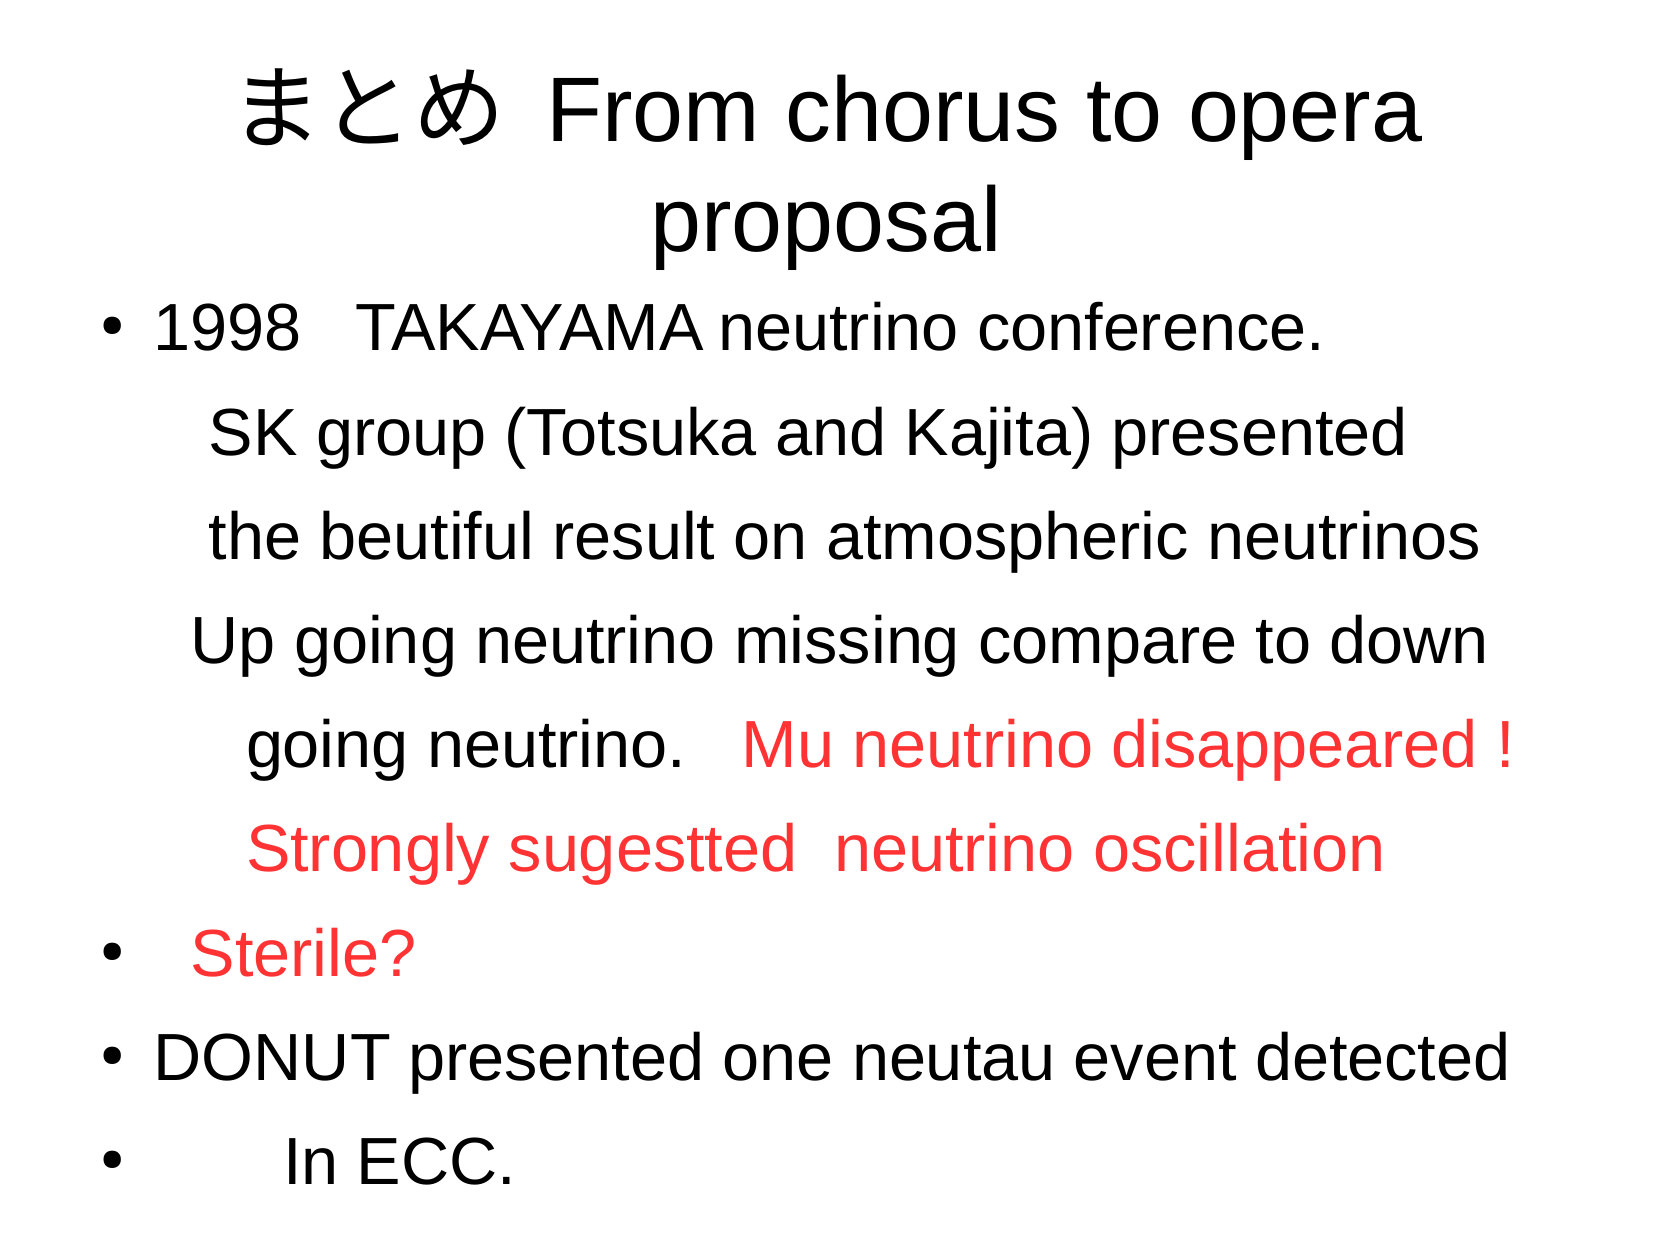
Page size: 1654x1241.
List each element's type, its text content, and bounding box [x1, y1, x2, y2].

list 1998 TAKAYAMA neutrino conference. SK group (Totsuka and Kajita) presented the beutiful result on atmospheric neutrinos Up going neutrino missing compare to down going neutrino. Mu neutrino disappeared ! Strongly sugestted neutrino oscillation Sterile? DONUT presented one neutau event detected In ECC. [82, 290, 1571, 1241]
title まとめ From chorus to opera proposal [82, 49, 1571, 257]
